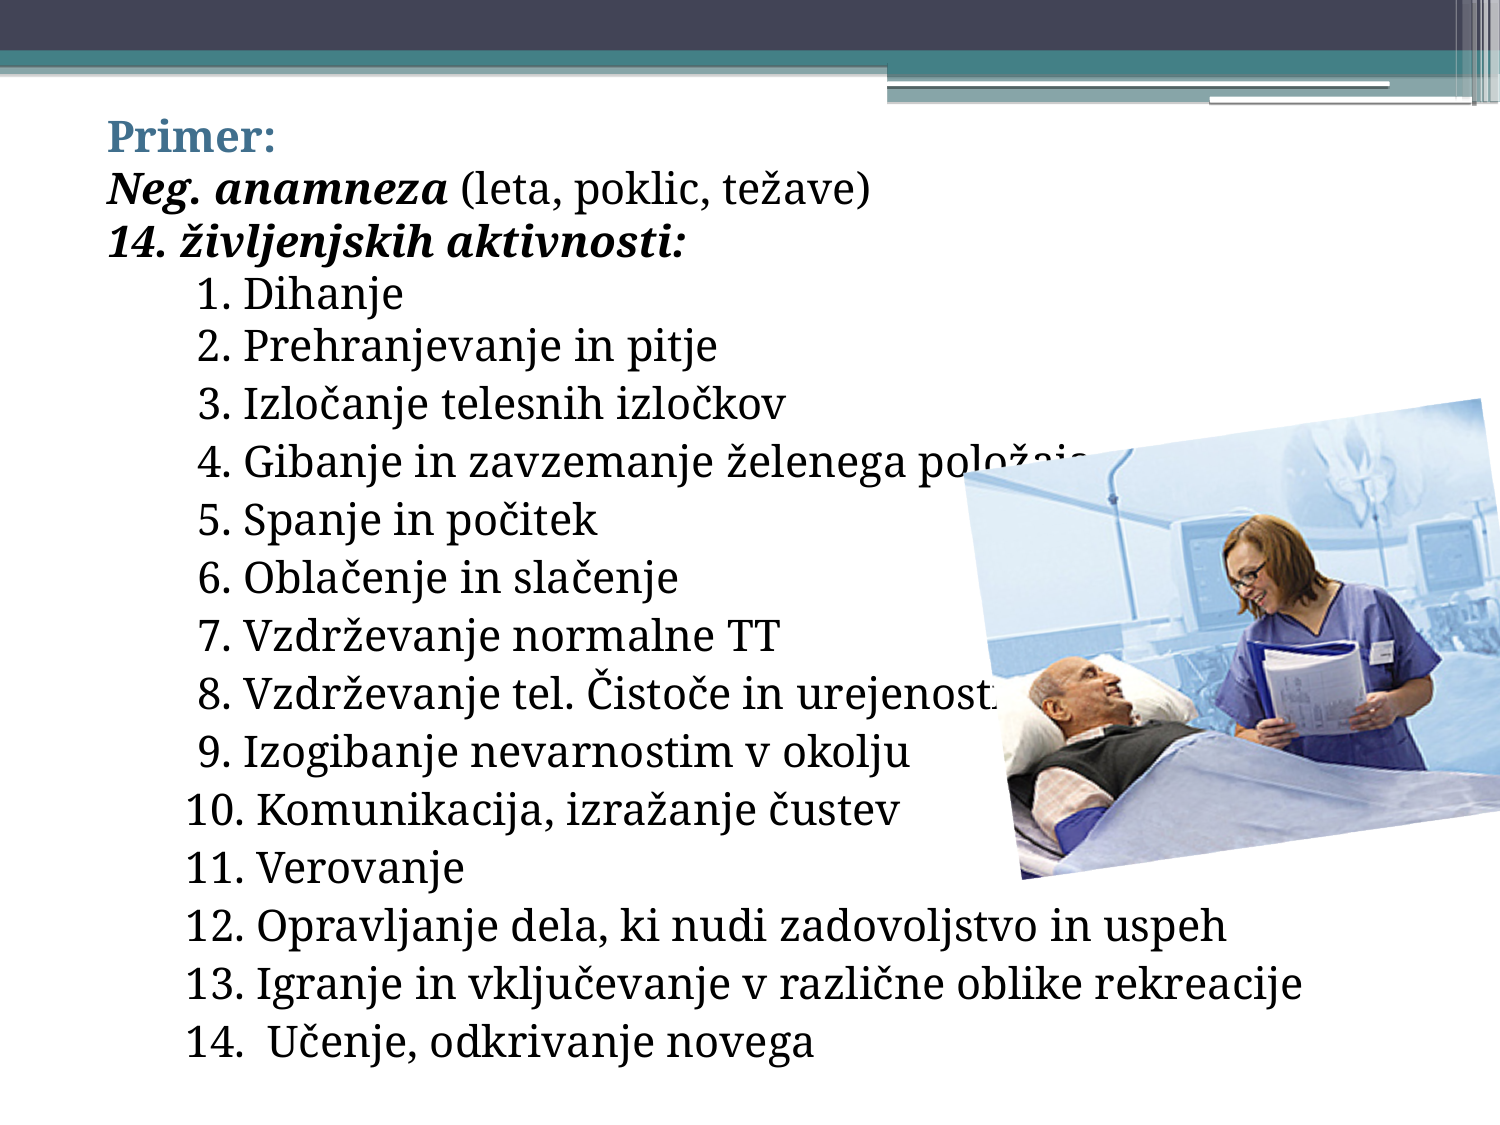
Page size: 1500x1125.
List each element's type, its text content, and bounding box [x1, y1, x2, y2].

picture [962, 397, 1500, 880]
list Primer: Neg. anamneza (leta, poklic, težave) 14. življenjskih aktivnosti: 1. Dihanje 2. Prehranjevanje in pitje 3. Izločanje telesnih izločkov 4. Gibanje in zavzemanje želenega položaja 5. Spanje in počitek 6. Oblačenje in slačenje 7. Vzdrževanje normalne TT 8. Vzdrževanje tel. Čistoče in urejenosti 9. Izogibanje nevarnostim v okolju 10. Komunikacija, izražanje čustev 11. Verovanje 12. Opravljanje dela, ki nudi zadovoljstvo in uspeh 13. Igranje in vključevanje v različne oblike rekreacije 14. Učenje, odkrivanje novega [75, 101, 1425, 1079]
